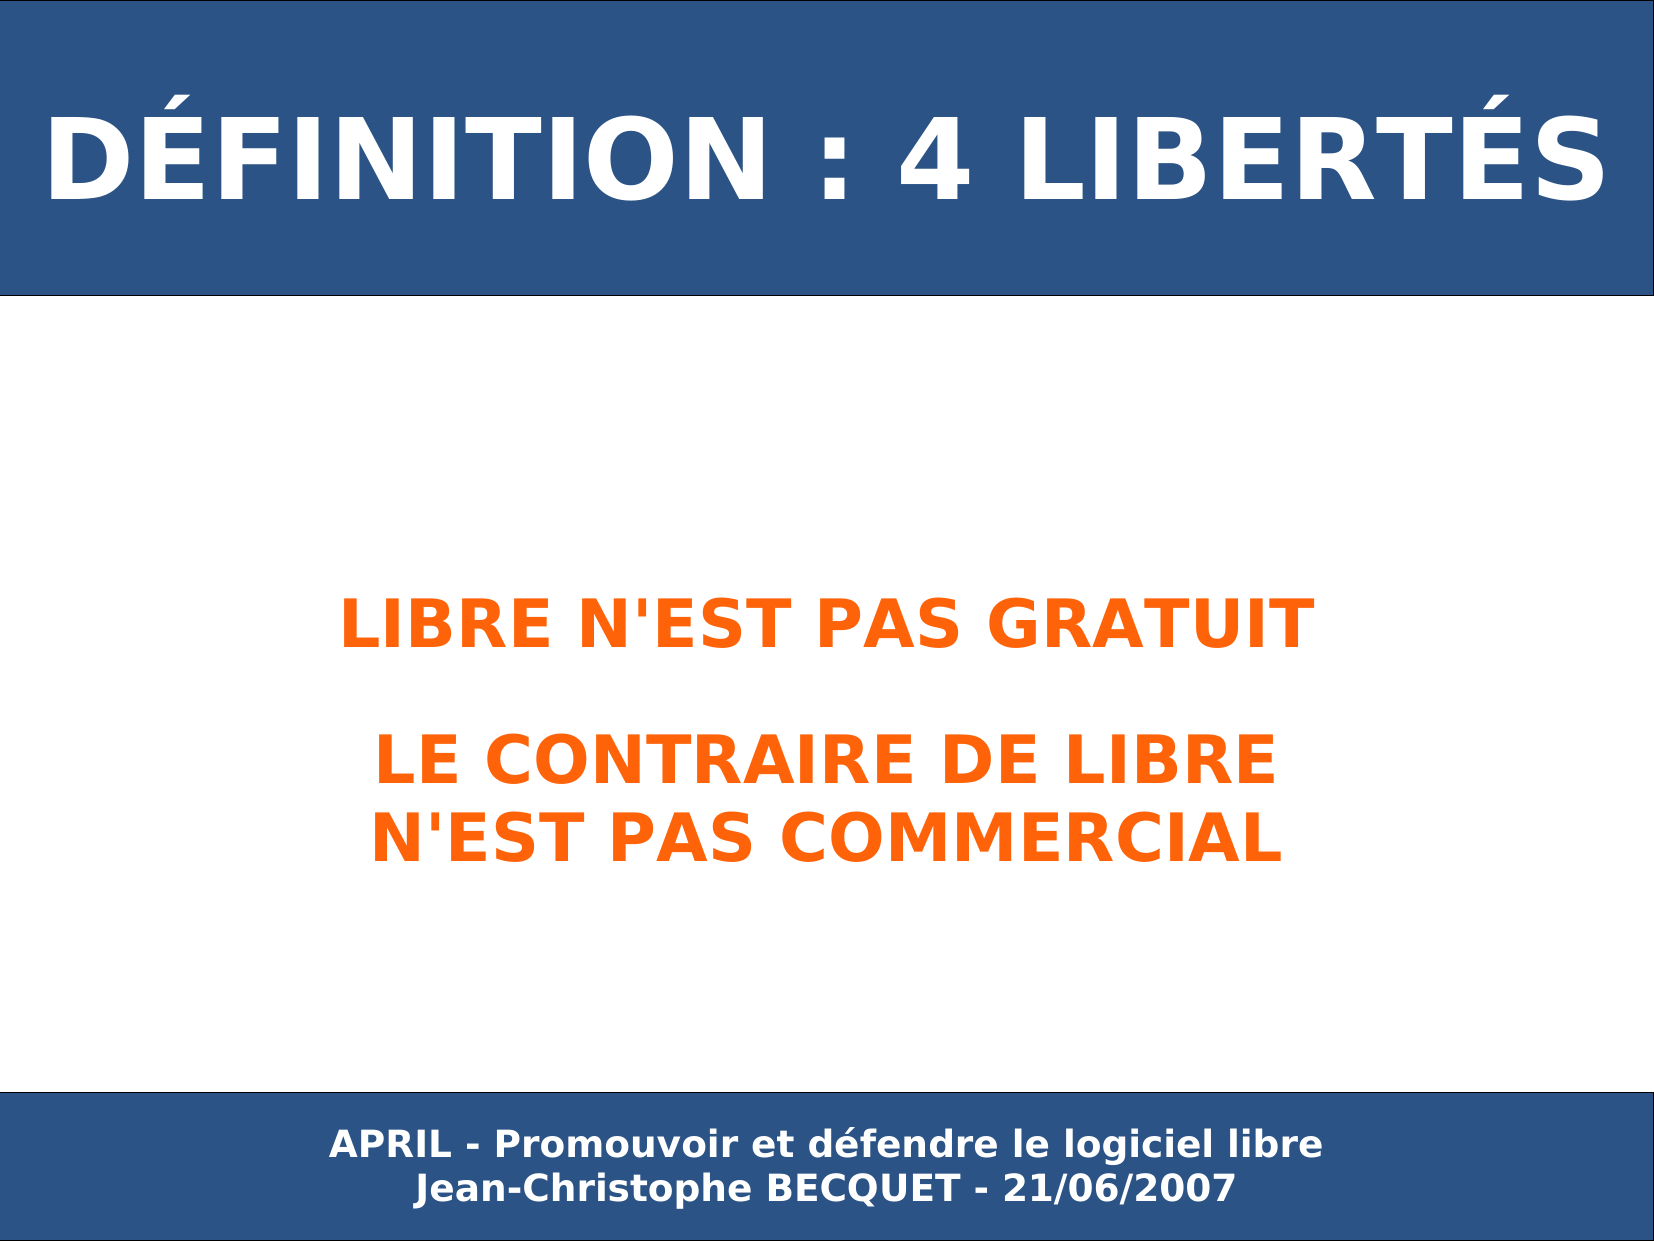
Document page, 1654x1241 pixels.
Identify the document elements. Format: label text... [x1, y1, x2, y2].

subtitle LIBRE N'EST PAS GRATUIT LE CONTRAIRE DE LIBRE N'EST PAS COMMERCIAL [82, 361, 1571, 1102]
title DÉFINITION : 4 LIBERTÉS [29, 95, 1625, 227]
